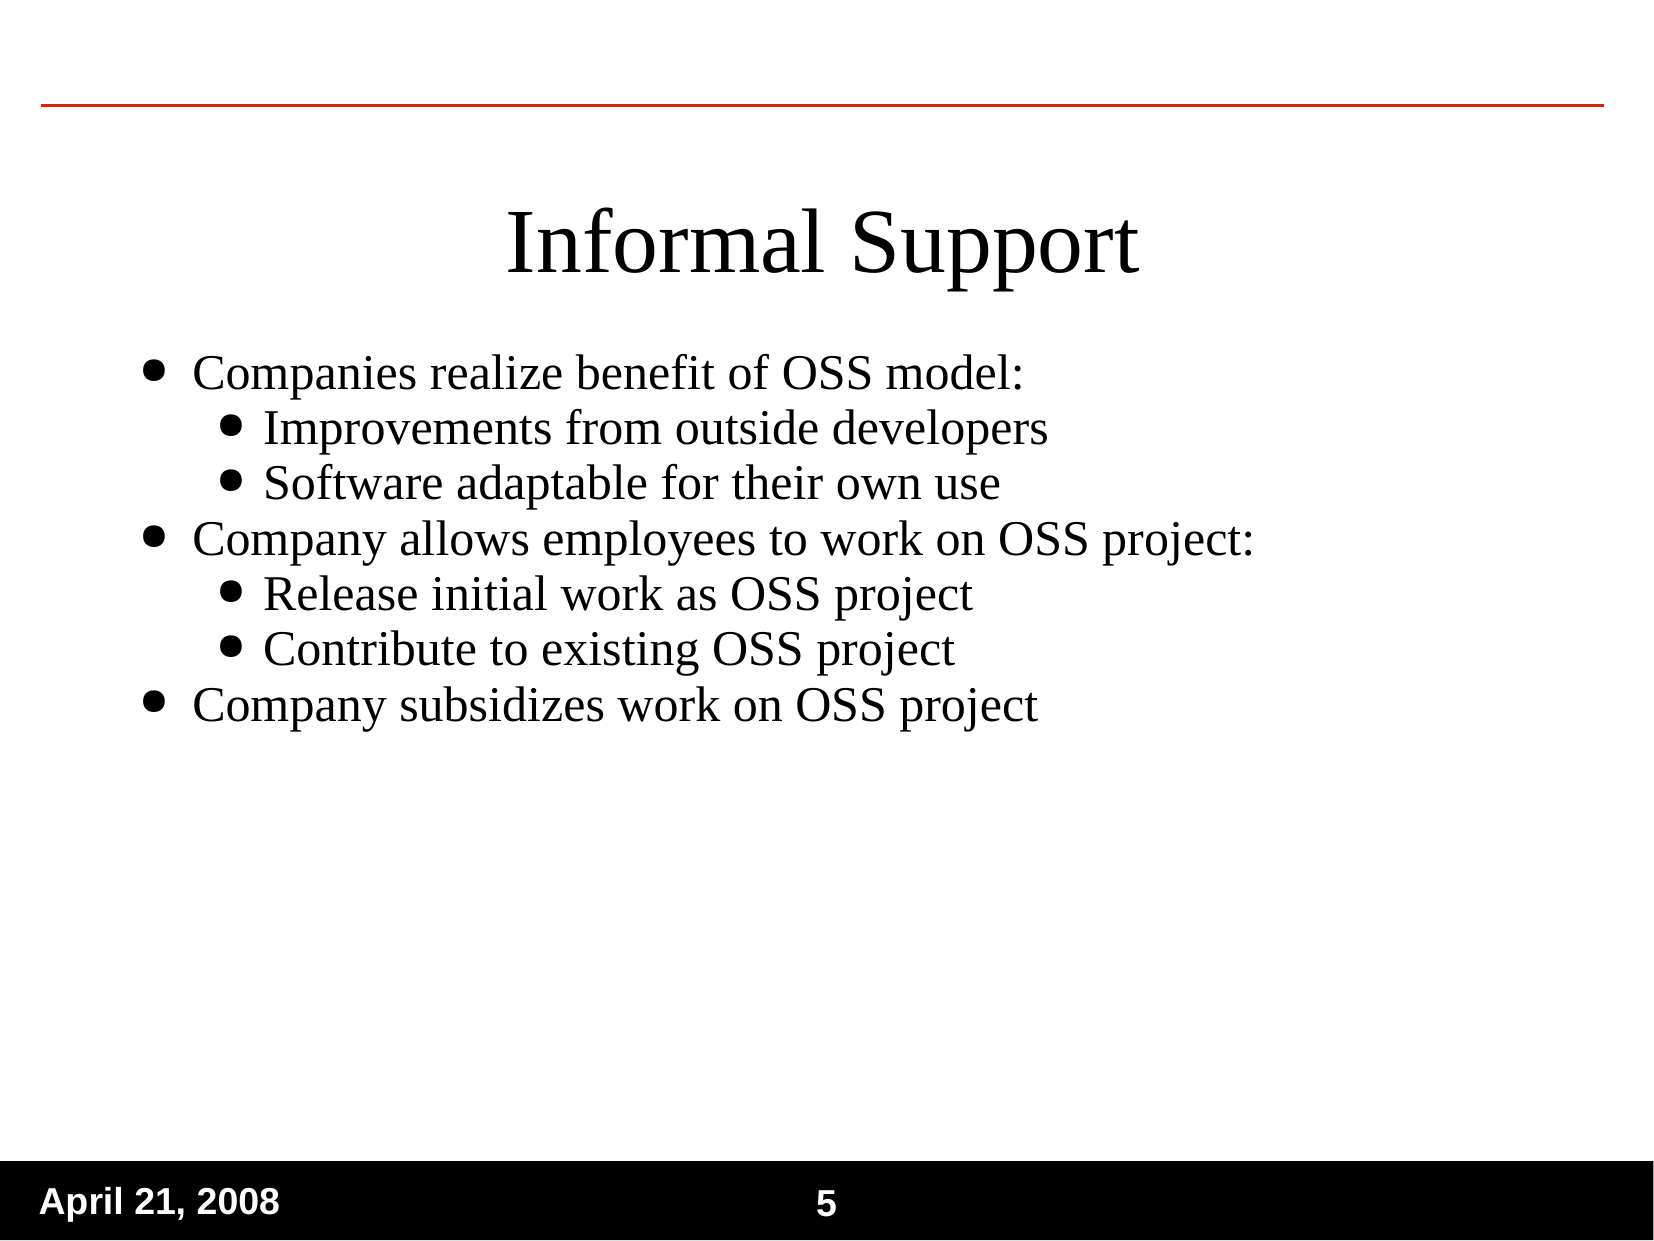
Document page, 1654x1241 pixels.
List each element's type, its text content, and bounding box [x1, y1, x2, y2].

list Companies realize benefit of OSS model: Improvements from outside developers Software adaptable for their own use Company allows employees to work on OSS project: Release initial work as OSS project Contribute to existing OSS project Company subsidizes work on OSS project [121, 344, 1534, 1127]
title Informal Support [117, 137, 1530, 346]
